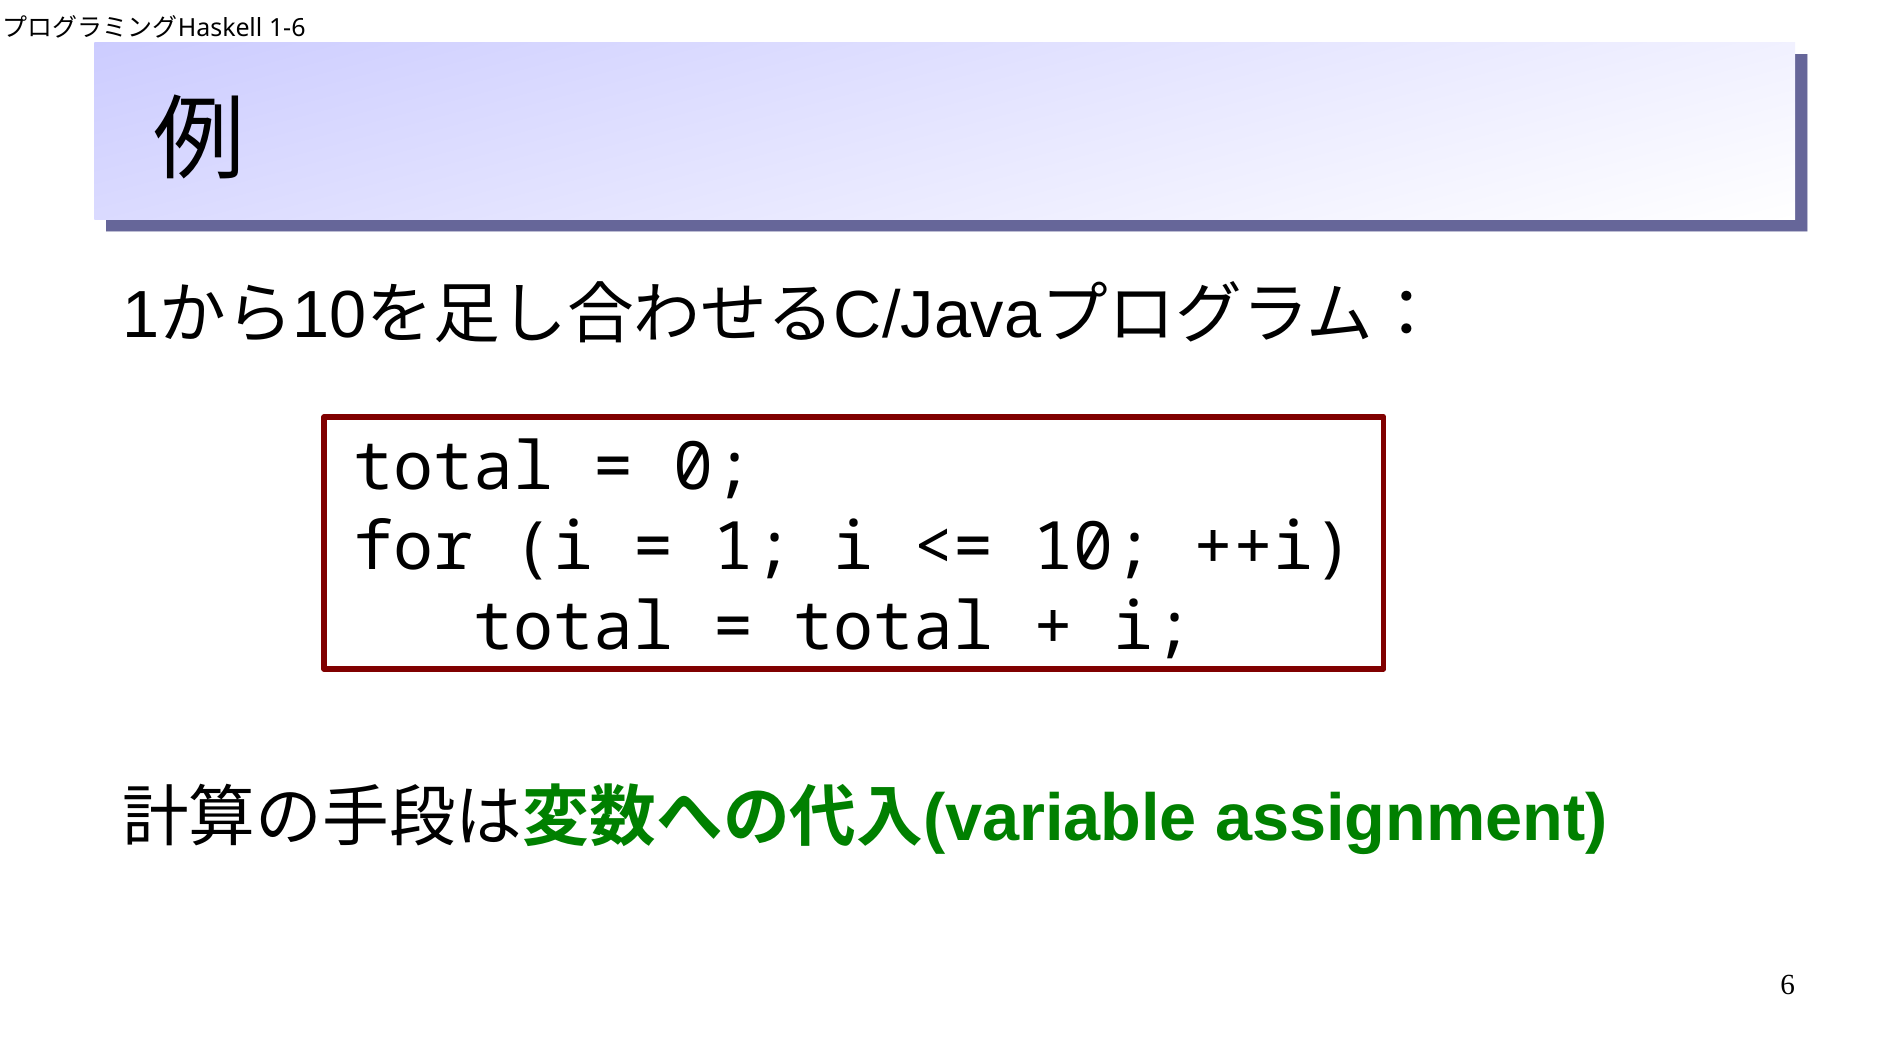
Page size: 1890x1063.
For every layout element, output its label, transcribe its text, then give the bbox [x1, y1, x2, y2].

title 例 [94, 42, 1796, 220]
text_box 計算の手段は変数への代入(variable assignment) [107, 755, 1741, 846]
text_box total = 0; for (i = 1; i <= 10; ++i) total = total + i; [324, 417, 1384, 669]
text_box 1から10を足し合わせるC/Javaプログラム： [107, 252, 1741, 343]
